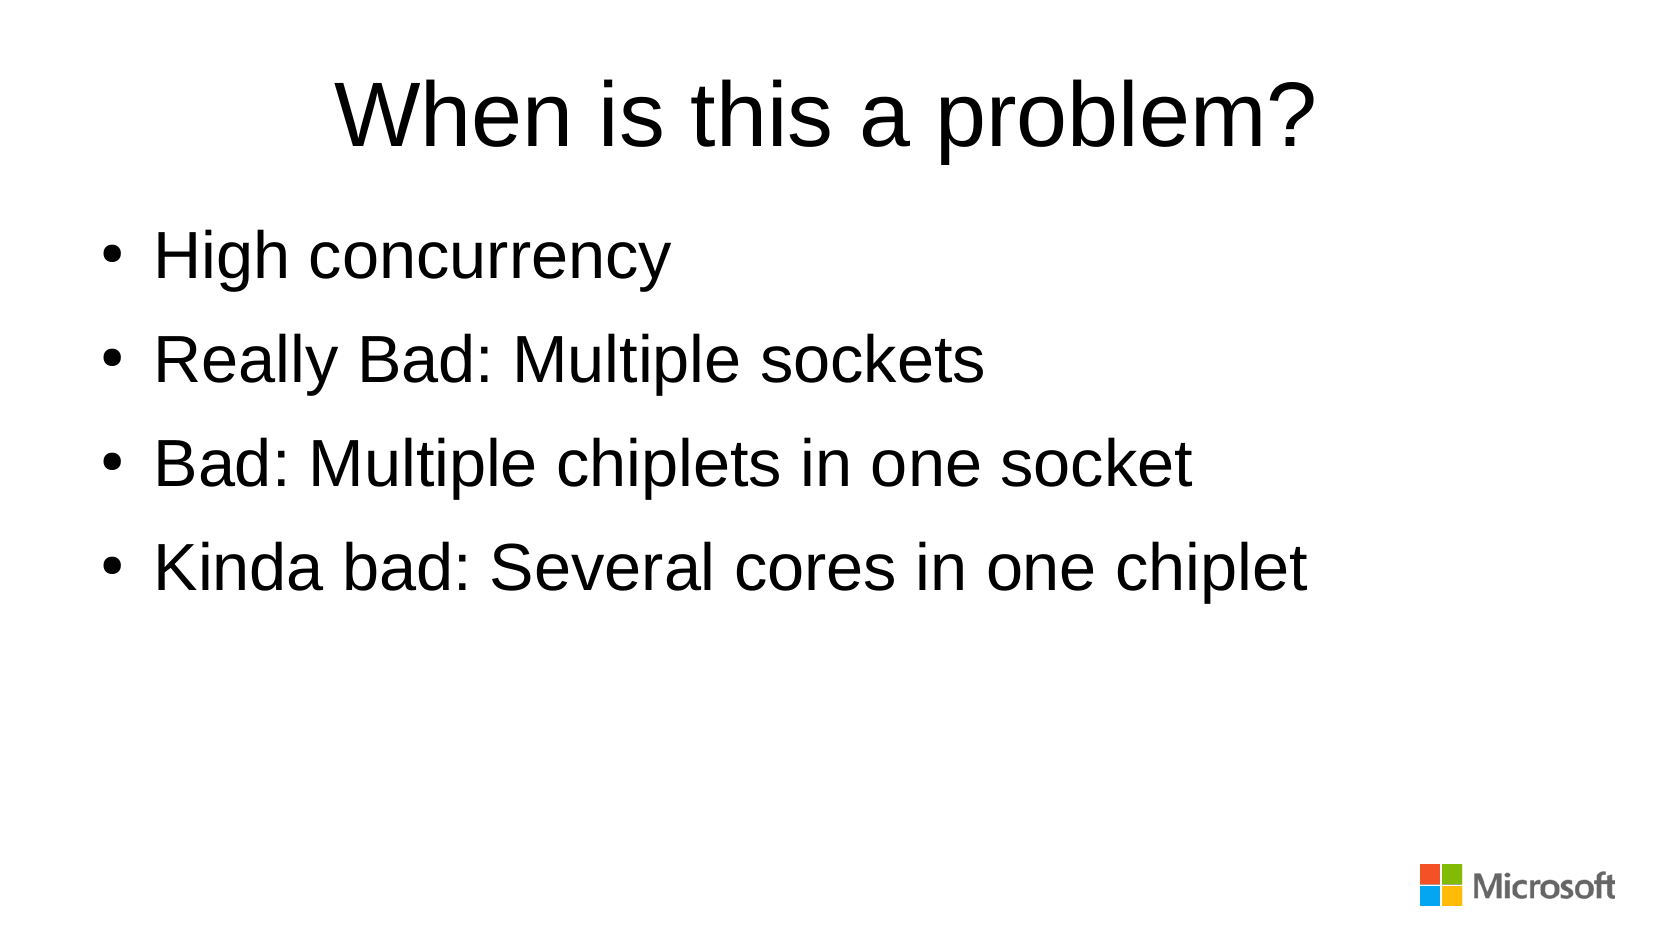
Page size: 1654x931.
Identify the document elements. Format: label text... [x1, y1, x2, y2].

picture [1420, 864, 1615, 906]
title When is this a problem? [82, 37, 1571, 193]
list High concurrency Really Bad: Multiple sockets Bad: Multiple chiplets in one socket Kinda bad: Several cores in one chiplet [82, 217, 1571, 757]
